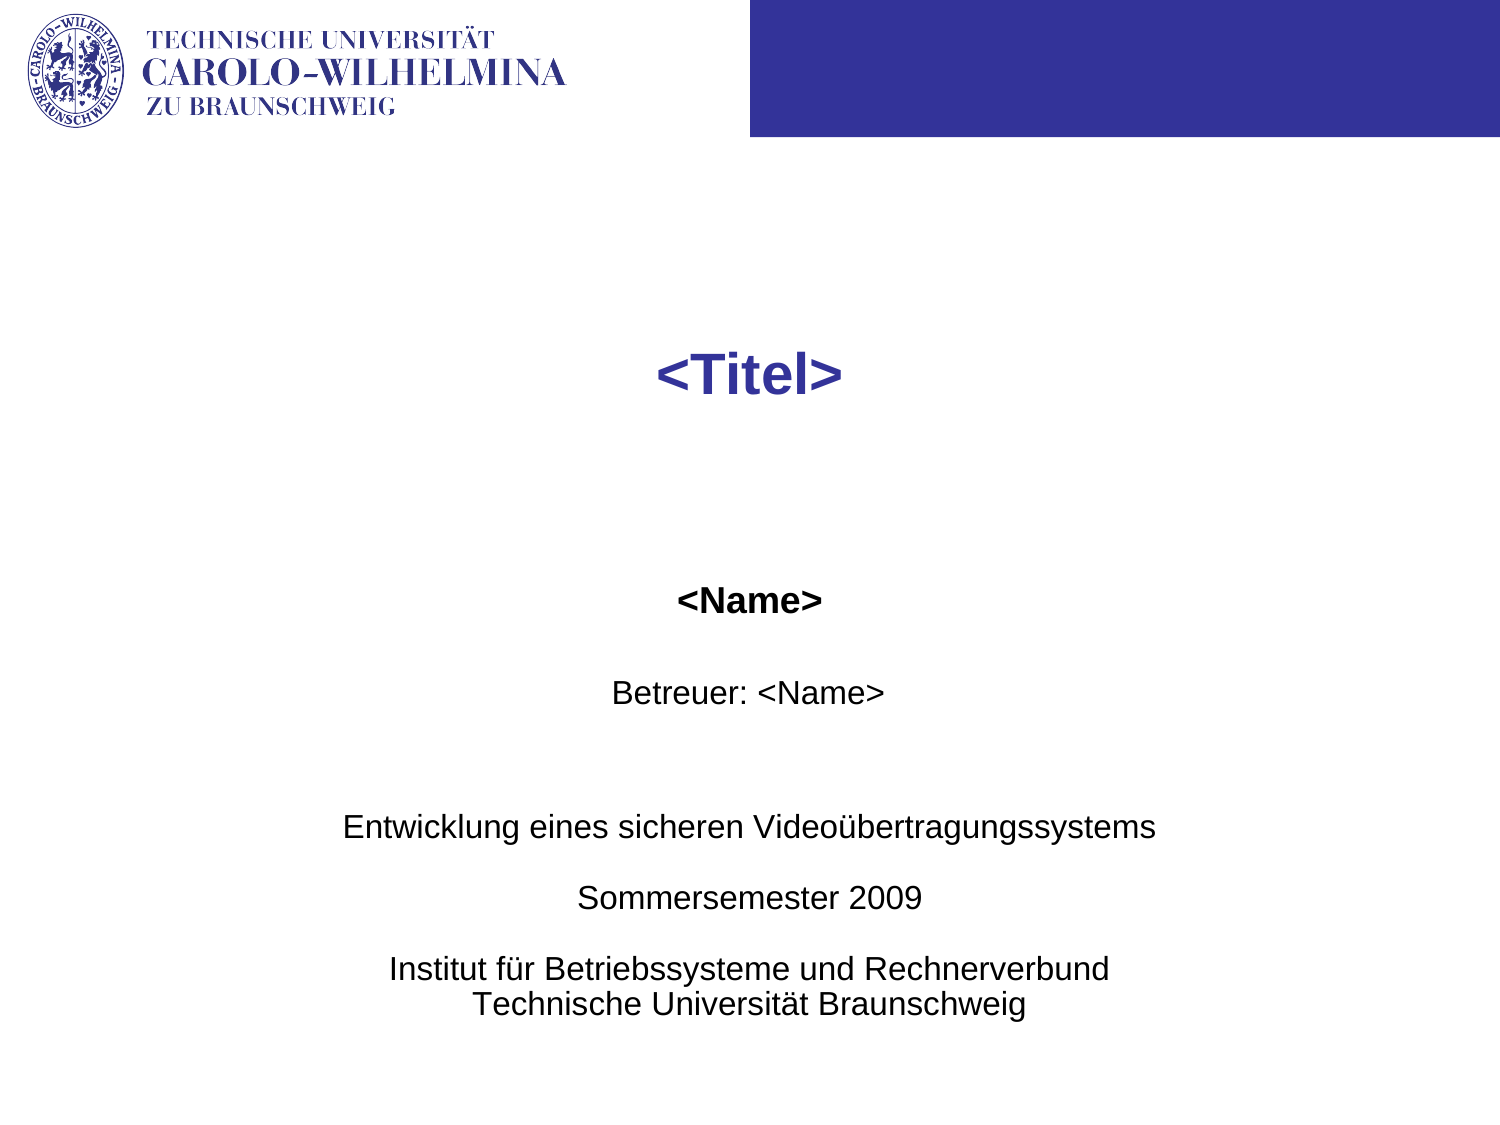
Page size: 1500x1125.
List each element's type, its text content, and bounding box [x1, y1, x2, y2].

title <Titel> [112, 255, 1388, 497]
picture [27, 10, 569, 129]
text_box Entwicklung eines sicheren Videoübertragungssystems Sommersemester 2009 Institut für Betriebssysteme und Rechnerverbund Technische Universität Braunschweig [0, 809, 1500, 1025]
text_box Betreuer: <Name> [110, 668, 1387, 726]
text_box <Name> [112, 574, 1388, 639]
